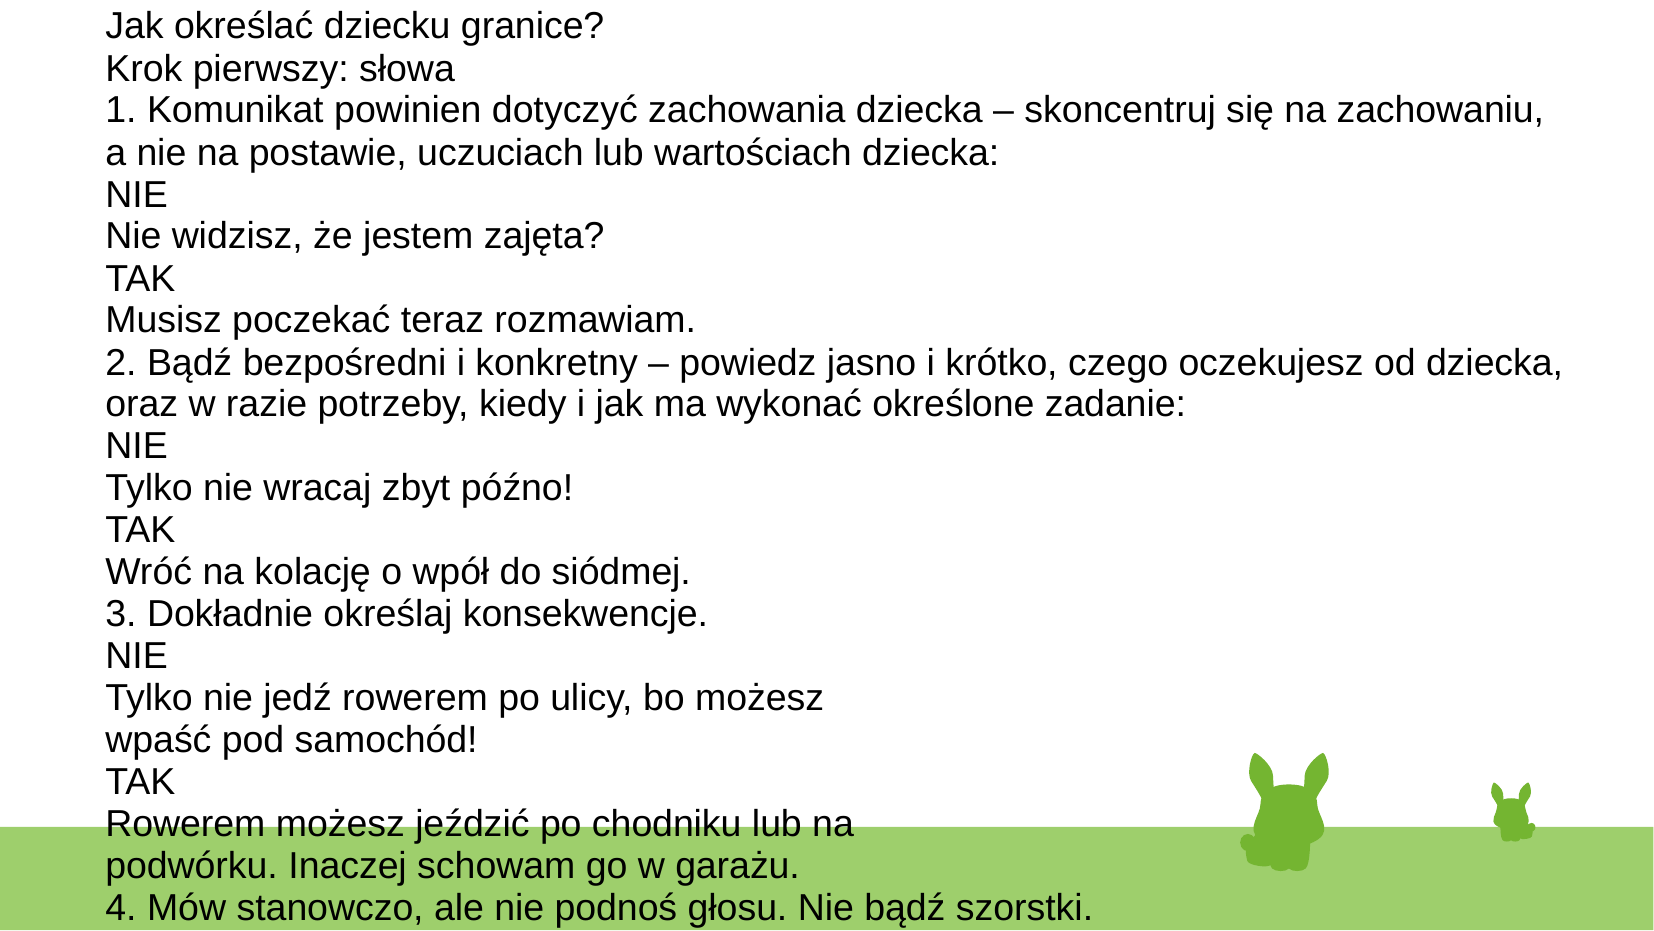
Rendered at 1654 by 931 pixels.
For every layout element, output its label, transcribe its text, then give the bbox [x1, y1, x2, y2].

text_box Jak określać dziecku granice? Krok pierwszy: słowa 1. Komunikat powinien dotyczyć zachowania dziecka – skoncentruj się na zachowaniu, a nie na postawie, uczuciach lub wartościach dziecka: NIE Nie widzisz, że jestem zajęta? TAK Musisz poczekać teraz rozmawiam. 2. Bądź bezpośredni i konkretny – powiedz jasno i krótko, czego oczekujesz od dziecka, oraz w razie potrzeby, kiedy i jak ma wykonać określone zadanie: NIE Tylko nie wracaj zbyt późno! TAK Wróć na kolację o wpół do siódmej. 3. Dokładnie określaj konsekwencje. NIE Tylko nie jedź rowerem po ulicy, bo możesz wpaść pod samochód! TAK Rowerem możesz jeździć po chodniku lub na podwórku. Inaczej schowam go w garażu. 4. Mów stanowczo, ale nie podnoś głosu. Nie bądź szorstki. [90, 0, 1579, 931]
